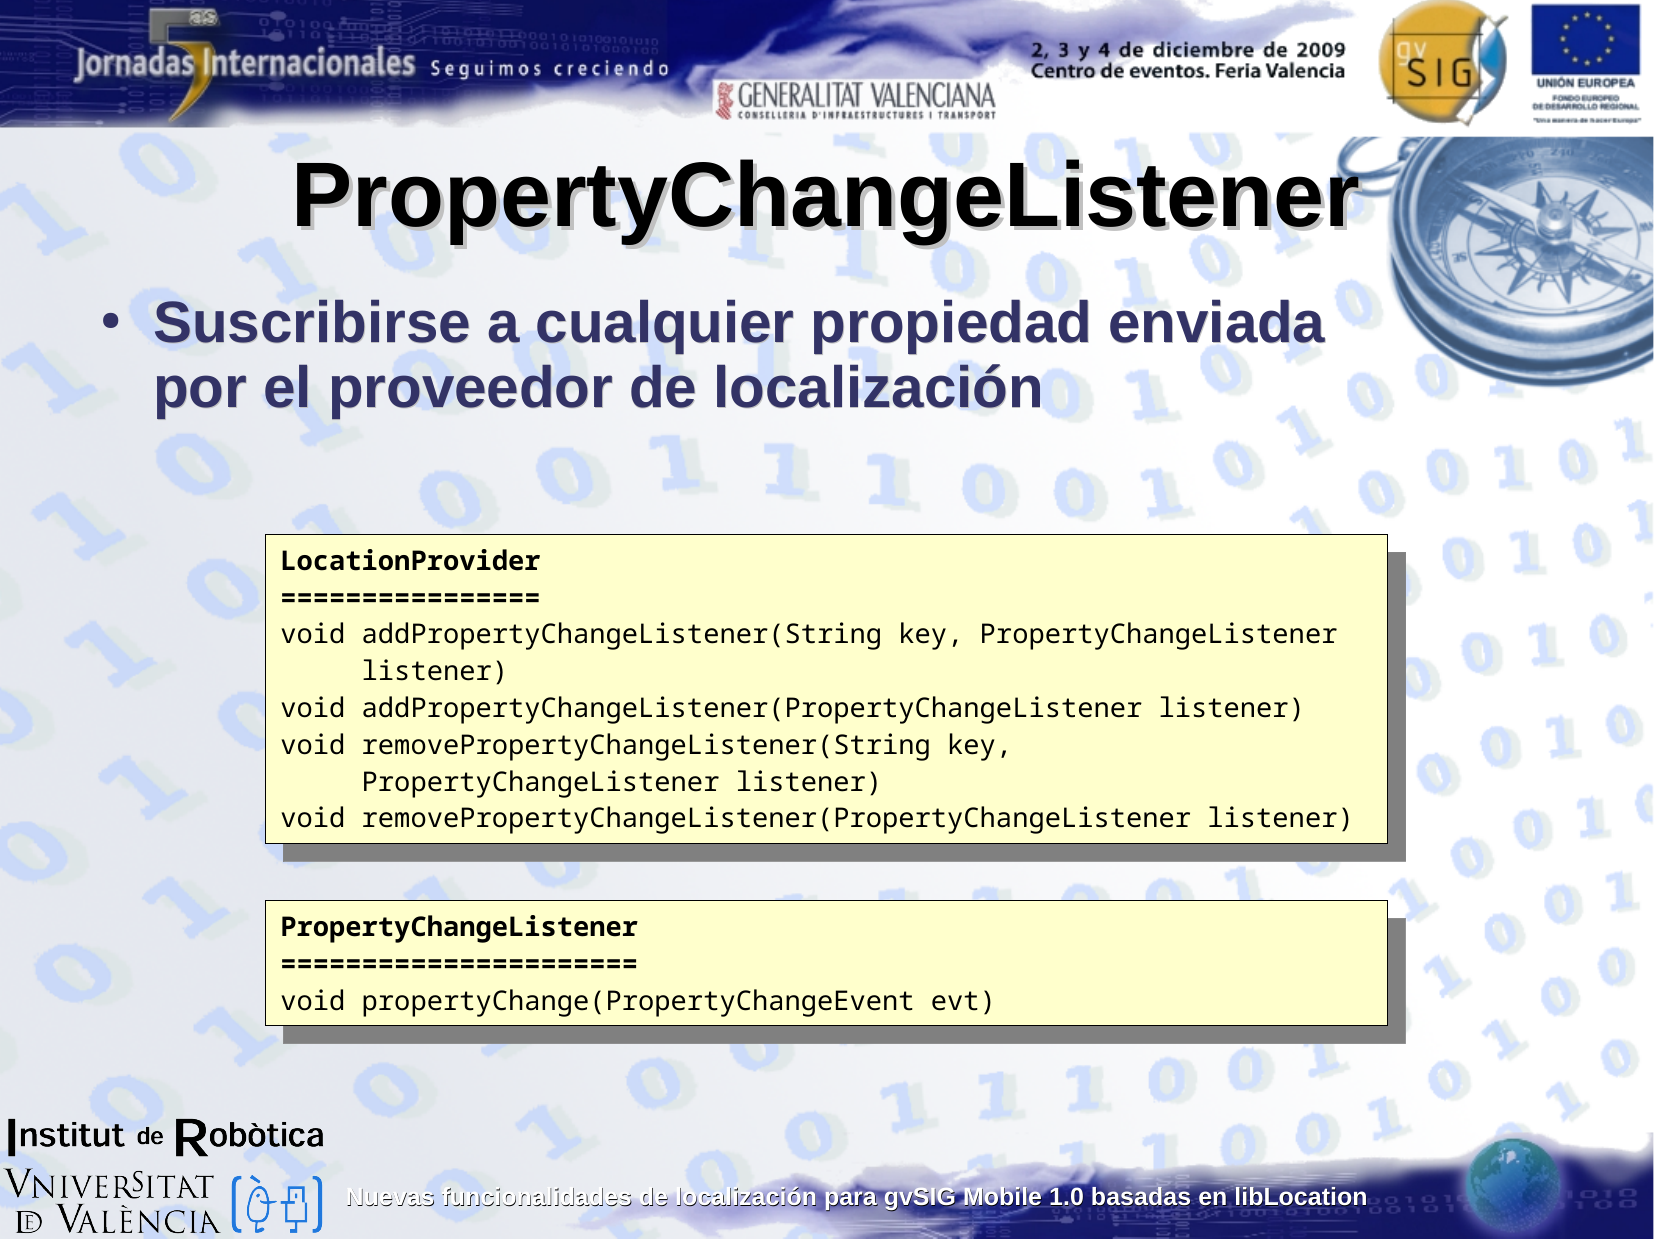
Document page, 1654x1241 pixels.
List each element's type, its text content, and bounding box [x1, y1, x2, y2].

text_box PropertyChangeListener ====================== void propertyChange(PropertyChangeEvent evt) [265, 900, 1388, 1010]
title PropertyChangeListener [82, 90, 1571, 290]
picture [0, 0, 1654, 1239]
list Suscribirse a cualquier propiedad enviada por el proveedor de localización [82, 290, 1571, 1109]
text_box LocationProvider ================ void addPropertyChangeListener(String key, PropertyChangeListener listener) void addPropertyChangeListener(PropertyChangeListener listener) void removePropertyChangeListener(String key, PropertyChangeListener listener) void removePropertyChangeListener(PropertyChangeListener listener) [265, 534, 1388, 800]
